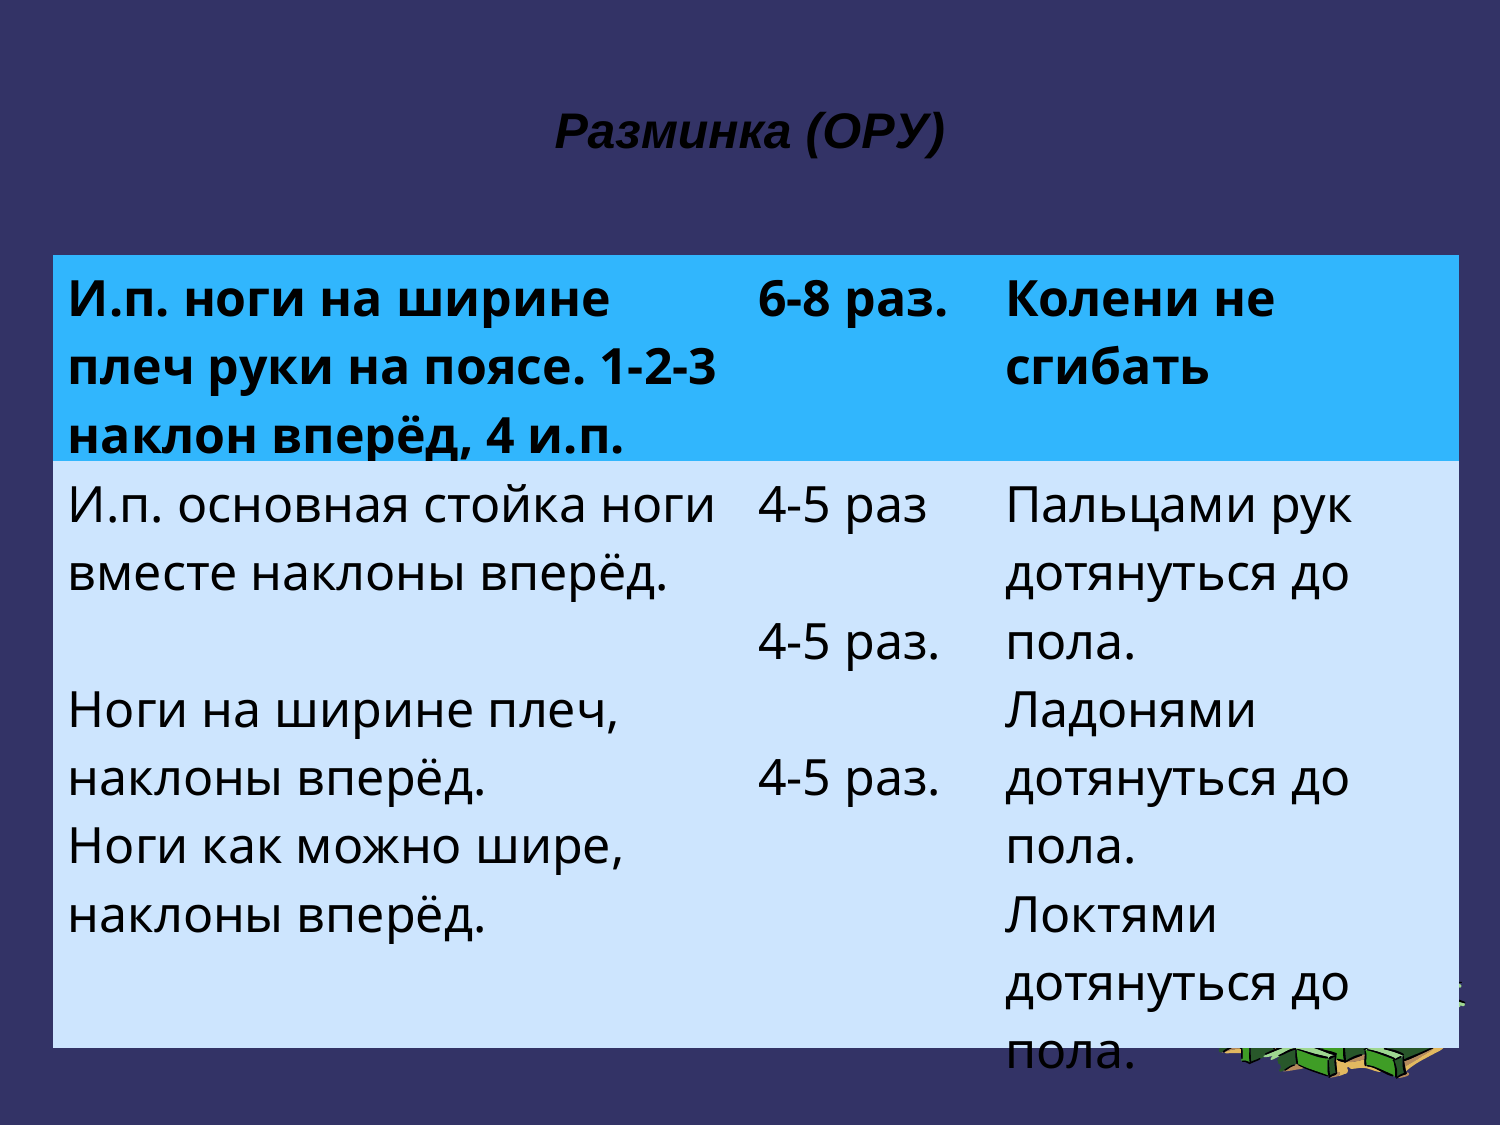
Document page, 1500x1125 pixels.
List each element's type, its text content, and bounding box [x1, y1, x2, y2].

table_header Колени не сгибать [990, 255, 1459, 461]
table_header И.п. ноги на ширине плеч руки на поясе. 1-2-3 наклон вперёд, 4 и.п. [53, 255, 744, 461]
title Разминка (ОРУ) [75, 50, 1426, 255]
table_header 6-8 раз. [744, 255, 990, 461]
table_cell Пальцами рук дотянуться до пола. Ладонями дотянуться до пола. Локтями дотянуться до пола. [990, 461, 1459, 1048]
table_cell 4-5 раз 4-5 раз. 4-5 раз. [744, 461, 990, 1048]
table_cell И.п. основная стойка ноги вместе наклоны вперёд. Ноги на ширине плеч, наклоны вперёд. Ноги как можно шире, наклоны вперёд. [53, 461, 744, 1048]
